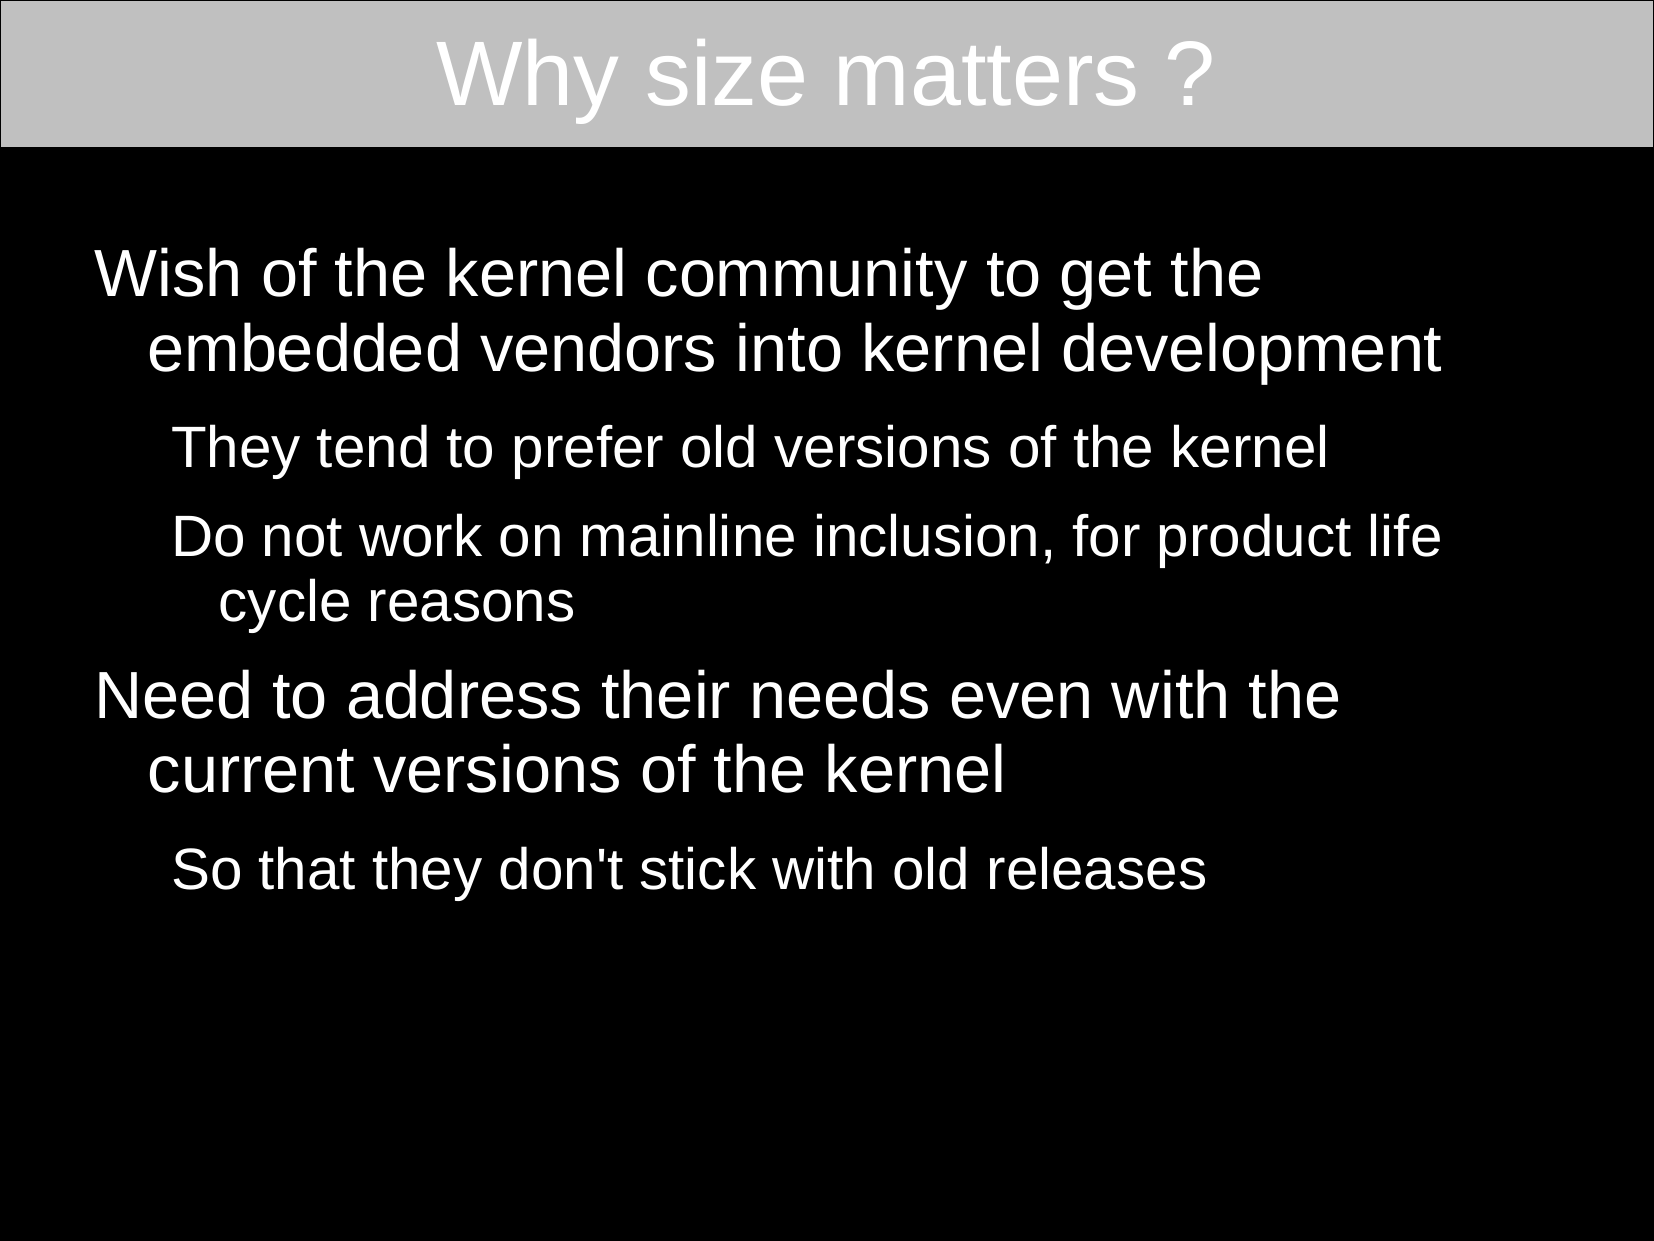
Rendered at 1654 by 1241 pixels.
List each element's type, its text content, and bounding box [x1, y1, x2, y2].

list Wish of the kernel community to get the embedded vendors into kernel development They tend to prefer old versions of the kernel Do not work on mainline inclusion, for product life cycle reasons Need to address their needs even with the current versions of the kernel So that they don't stick with old releases [76, 236, 1565, 1040]
title Why size matters ? [0, 0, 1654, 148]
